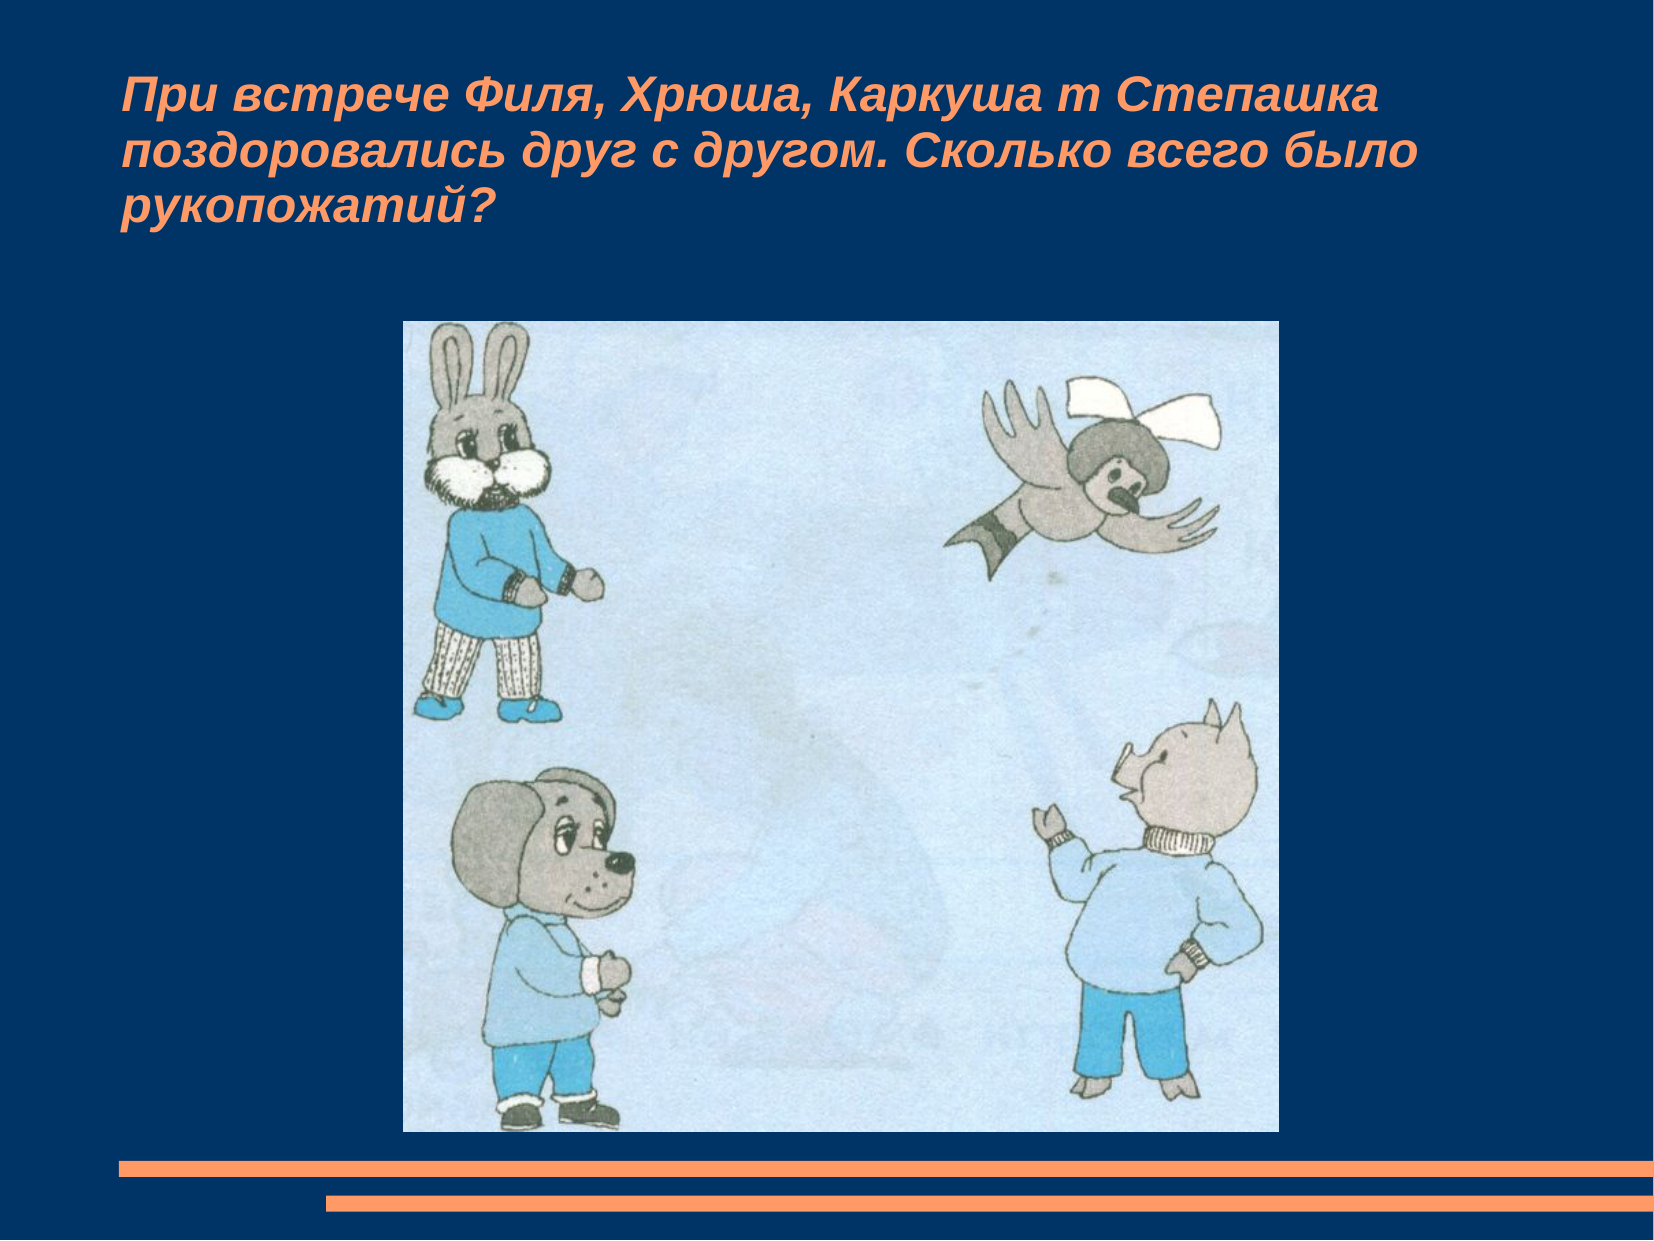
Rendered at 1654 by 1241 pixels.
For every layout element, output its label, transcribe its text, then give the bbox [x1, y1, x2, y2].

title При встрече Филя, Хрюша, Каркуша т Степашка поздоровались друг с другом. Сколько всего было рукопожатий? [121, 46, 1534, 254]
picture [403, 321, 1279, 1132]
